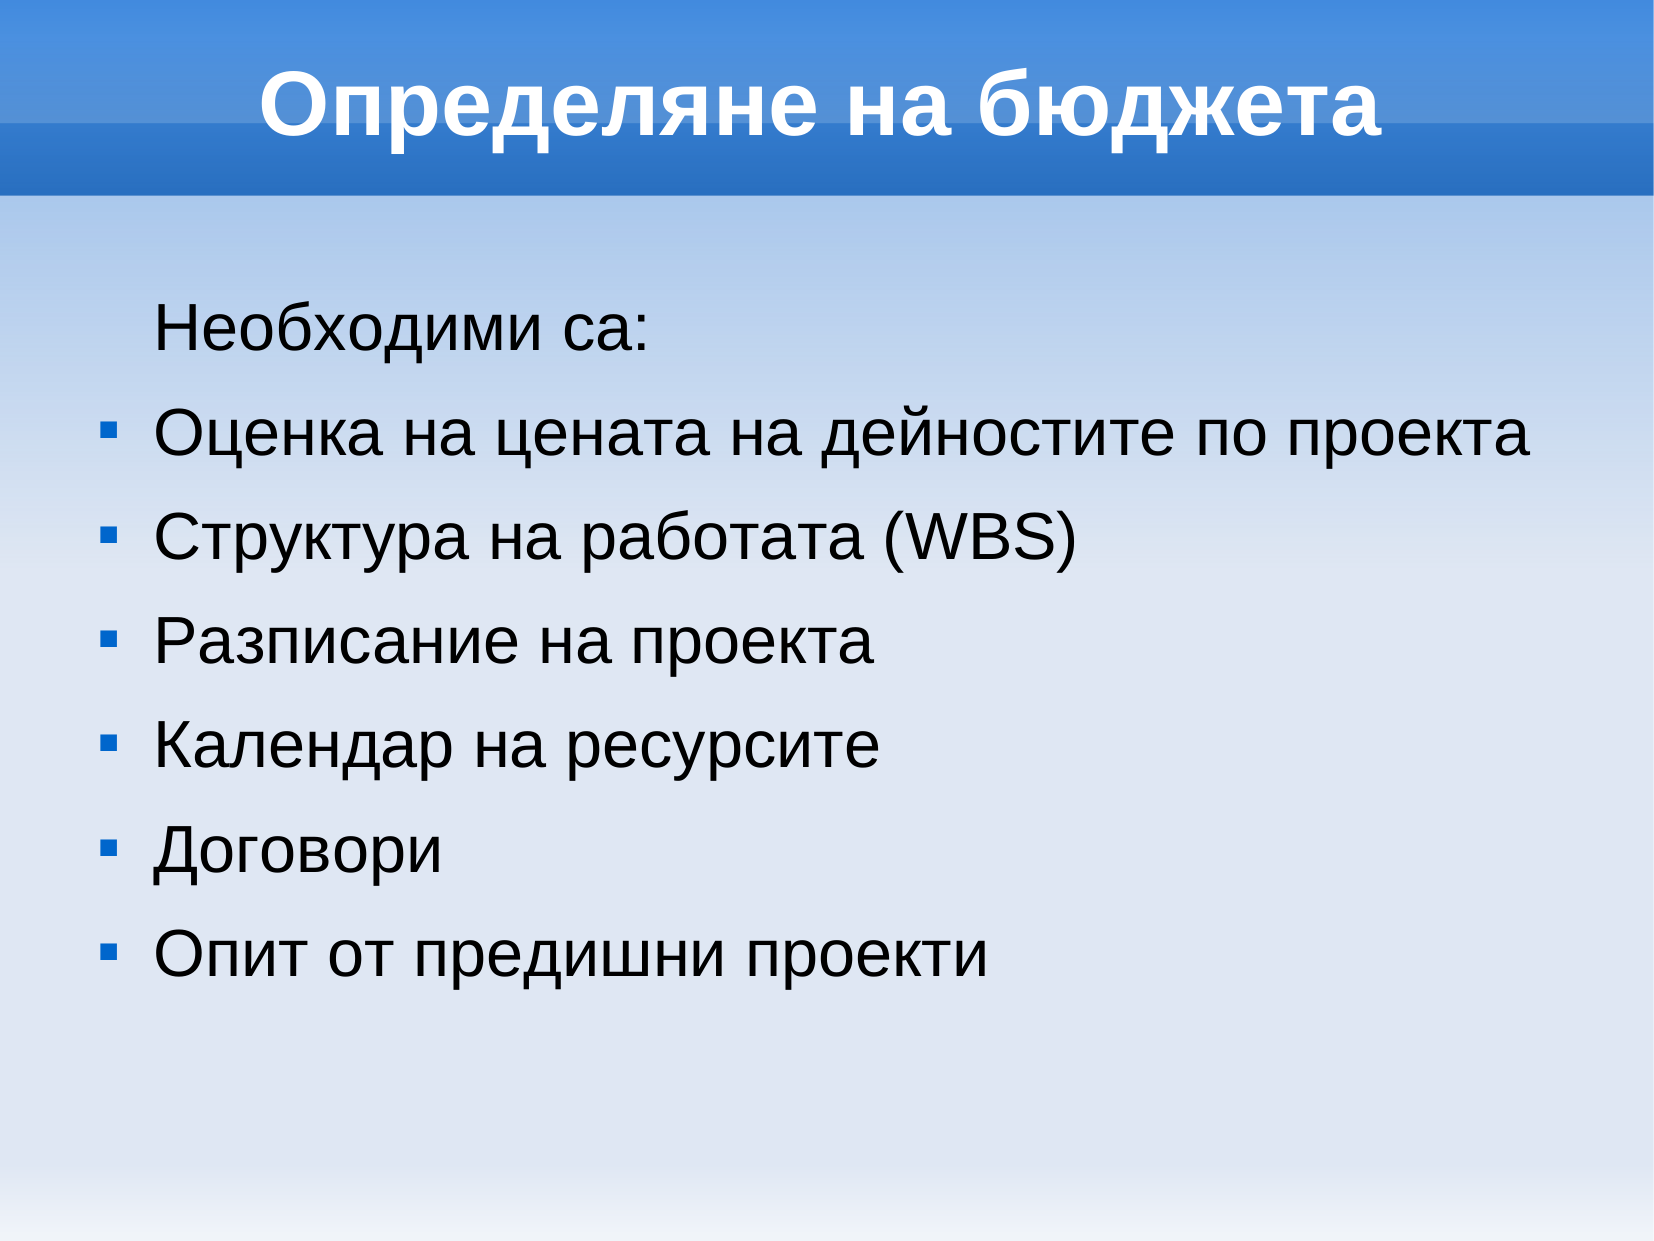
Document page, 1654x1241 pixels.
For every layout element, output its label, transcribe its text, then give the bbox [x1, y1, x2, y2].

list Необходими са: Оценка на цената на дейностите по проекта Структура на работата (WBS) Разписание на проекта Календар на ресурсите Договори Опит от предишни проекти [82, 290, 1571, 1109]
title Определяне на бюджета [76, 0, 1565, 208]
picture [0, 0, 1654, 1241]
